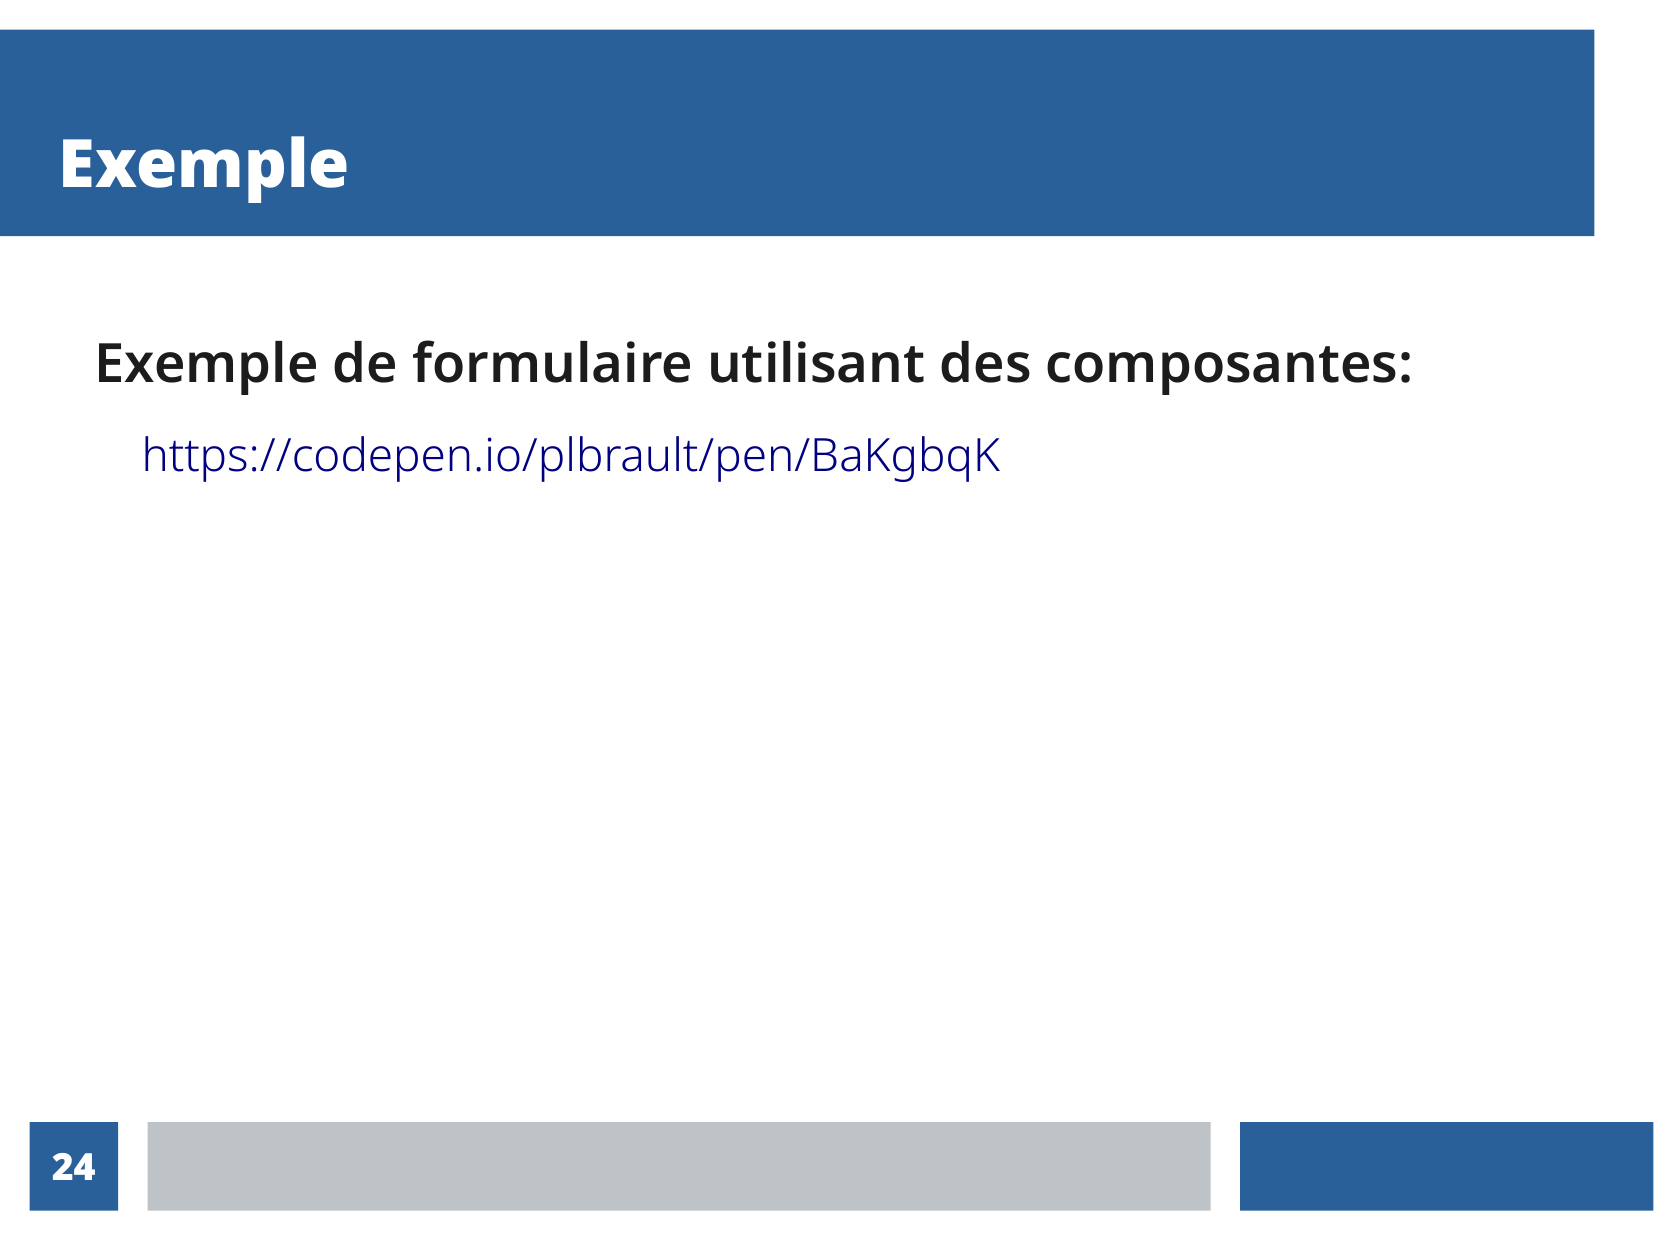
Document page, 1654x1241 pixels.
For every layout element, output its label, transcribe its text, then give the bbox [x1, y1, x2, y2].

list Exemple de formulaire utilisant des composantes: https://codepen.io/plbrault/pen/BaKgbqK [94, 324, 1565, 1093]
title Exemple [59, 59, 1595, 207]
